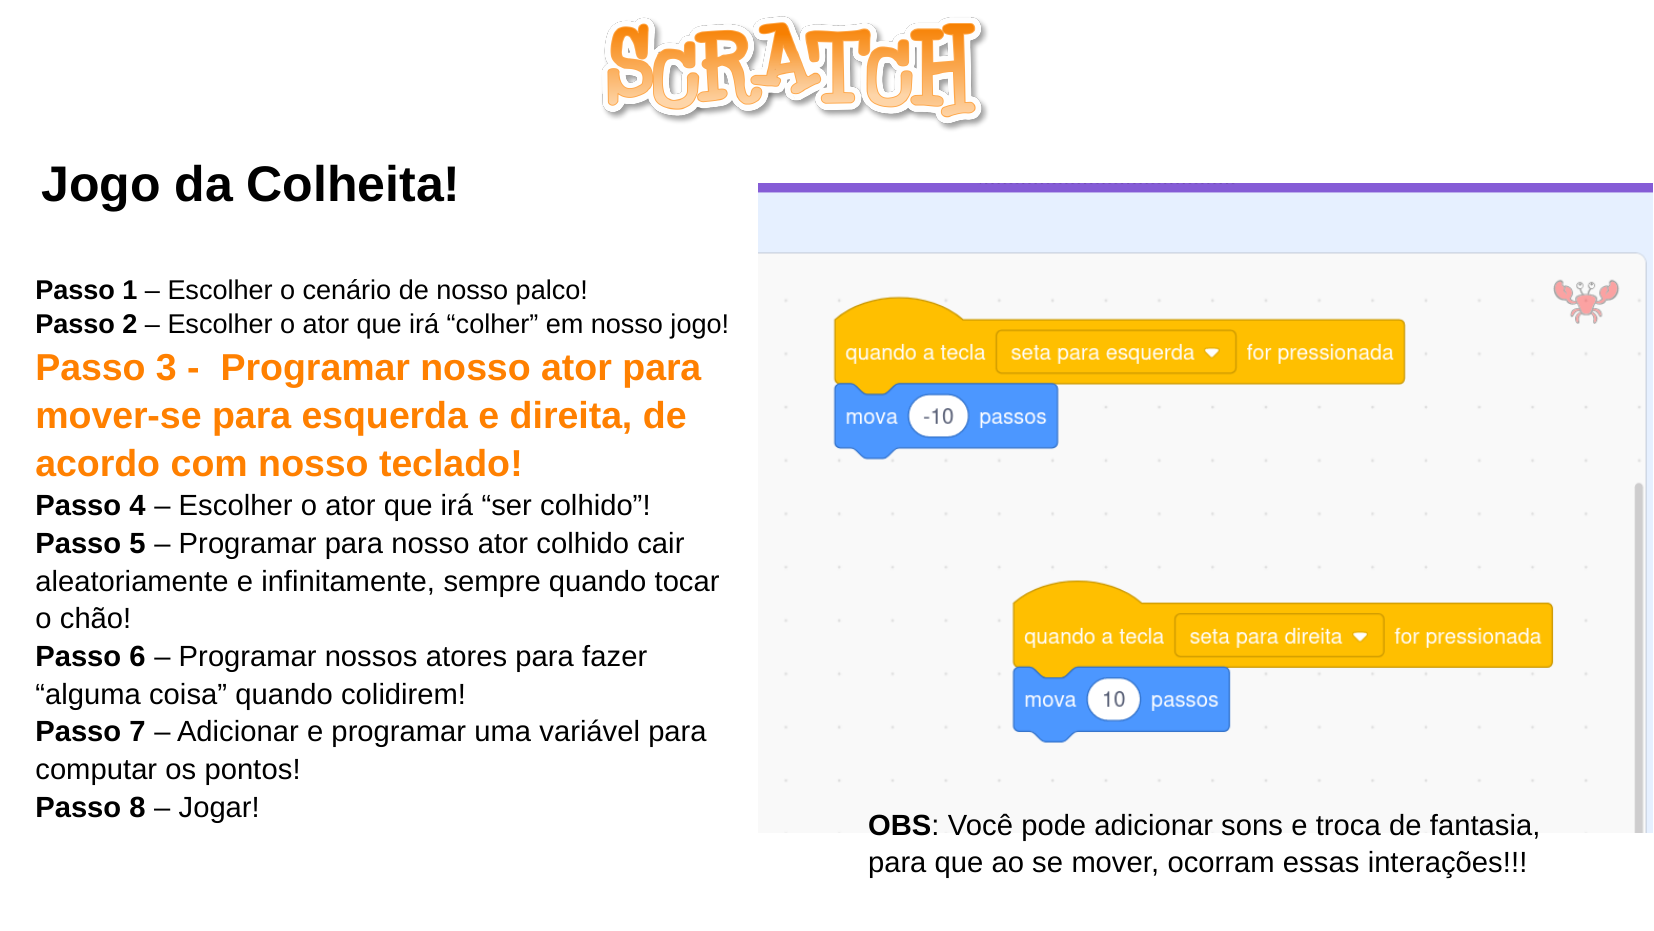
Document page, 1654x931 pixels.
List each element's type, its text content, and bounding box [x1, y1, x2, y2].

title OBS: Você pode adicionar sons e troca de fantasia, para que ao se mover, ocorram essas interações!!! [868, 797, 1571, 886]
picture [758, 183, 1653, 833]
title Passo 1 – Escolher o cenário de nosso palco! Passo 2 – Escolher o ator que irá “colher” em nosso jogo! Passo 3 - Programar nosso ator para mover-se para esquerda e direita, de acordo com nosso teclado! Passo 4 – Escolher o ator que irá “ser colhido”! Passo 5 – Programar para nosso ator colhido cair aleatoriamente e infinitamente, sempre quando tocar o chão! Passo 6 – Programar nossos atores para fazer “alguma coisa” quando colidirem! Passo 7 – Adicionar e programar uma variável para computar os pontos! Passo 8 – Jogar! [35, 234, 739, 859]
picture [590, 3, 1004, 143]
title Jogo da Colheita! [41, 106, 497, 234]
